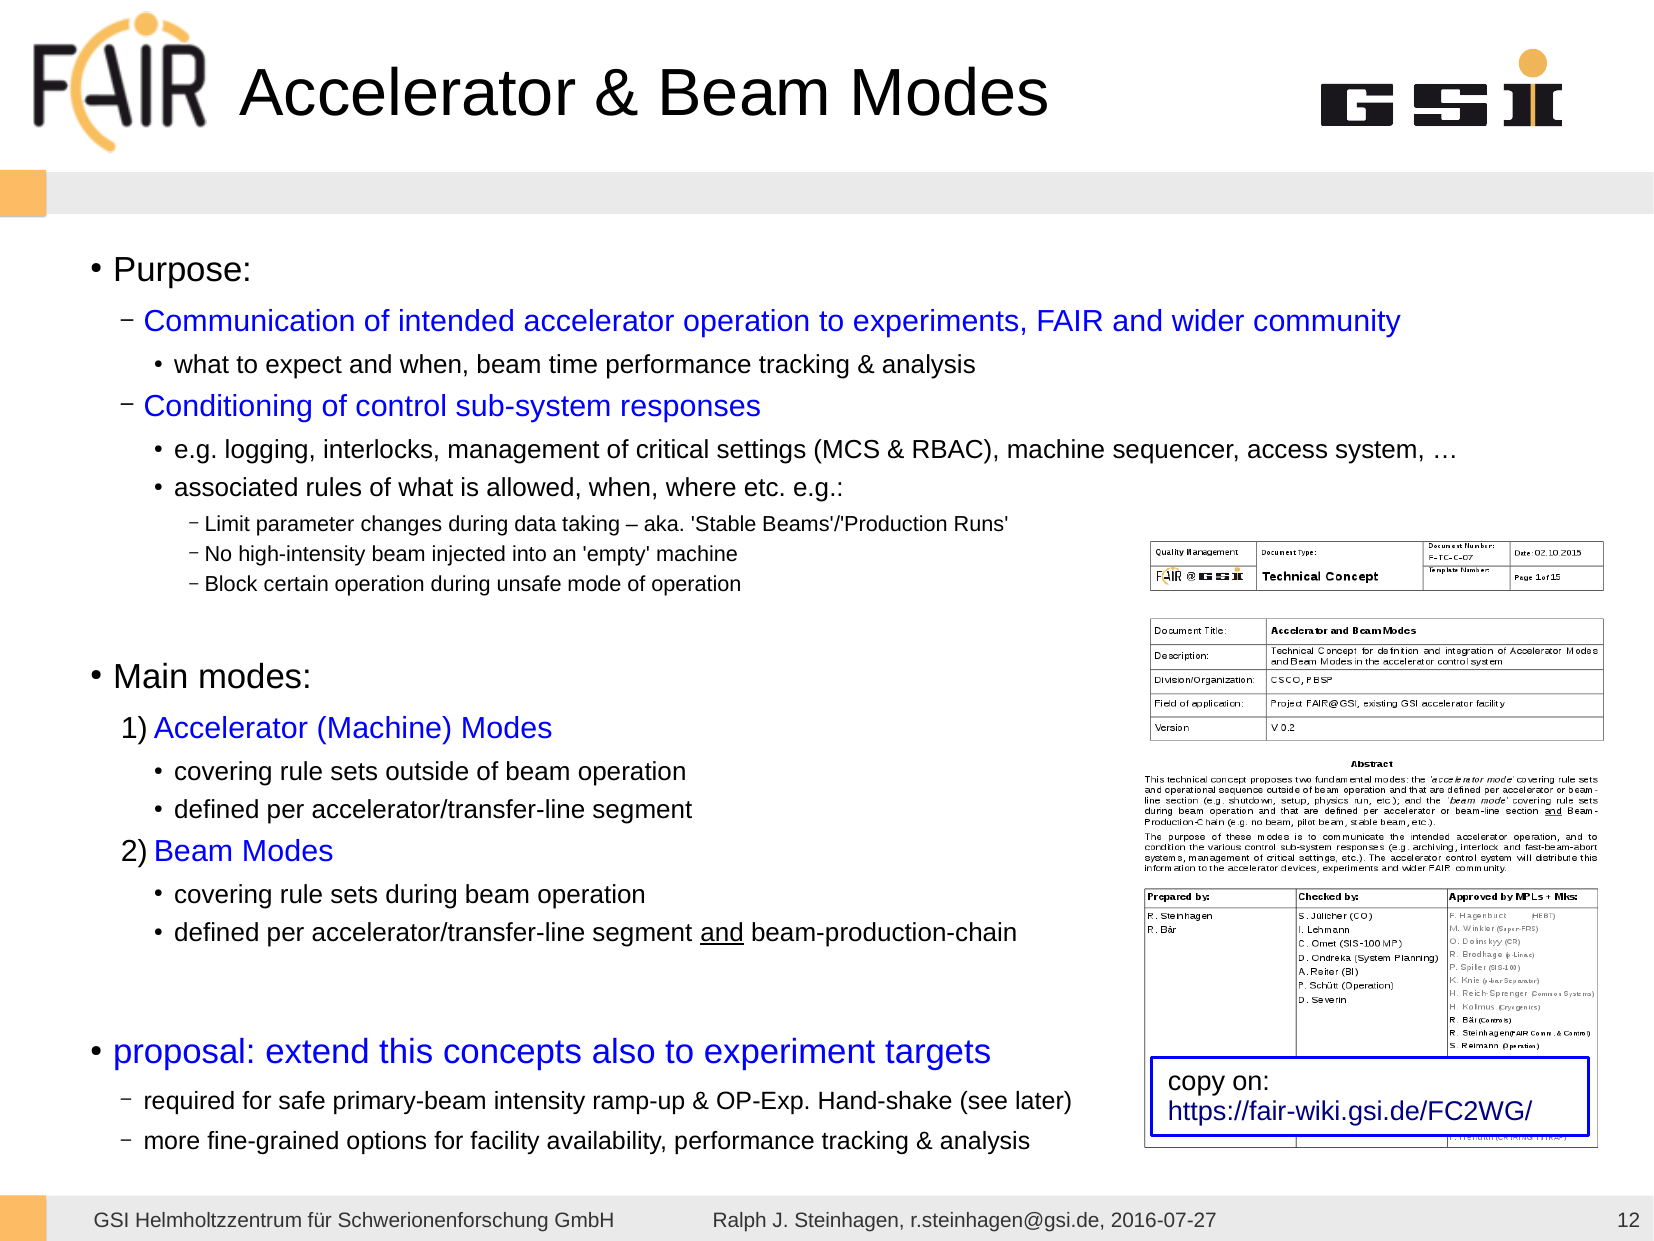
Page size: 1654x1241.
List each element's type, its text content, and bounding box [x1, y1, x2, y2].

picture [1319, 46, 1564, 129]
picture [1086, 513, 1625, 1170]
list Purpose: Communication of intended accelerator operation to experiments, FAIR and wider community what to expect and when, beam time performance tracking & analysis Conditioning of control sub-system responses e.g. logging, interlocks, management of critical settings (MCS & RBAC), machine sequencer, access system, … associated rules of what is allowed, when, where etc. e.g.: Limit parameter changes during data taking – aka. 'Stable Beams'/'Production Runs' No high-intensity beam injected into an 'empty' machine Block certain operation during unsafe mode of operation Main modes: Accelerator (Machine) Modes covering rule sets outside of beam operation defined per accelerator/transfer-line segment Beam Modes covering rule sets during beam operation defined per accelerator/transfer-line segment and beam-production-chain proposal: extend this concepts also to experiment targets required for safe primary-beam intensity ramp-up & OP-Exp. Hand-shake (see later) more fine-grained options for facility availability, performance tracking & analysis [82, 249, 1571, 1170]
picture [33, 10, 207, 155]
title Accelerator & Beam Modes [239, 23, 1223, 162]
text_box copy on: https://fair-wiki.gsi.de/FC2WG/ [1151, 1057, 1589, 1136]
